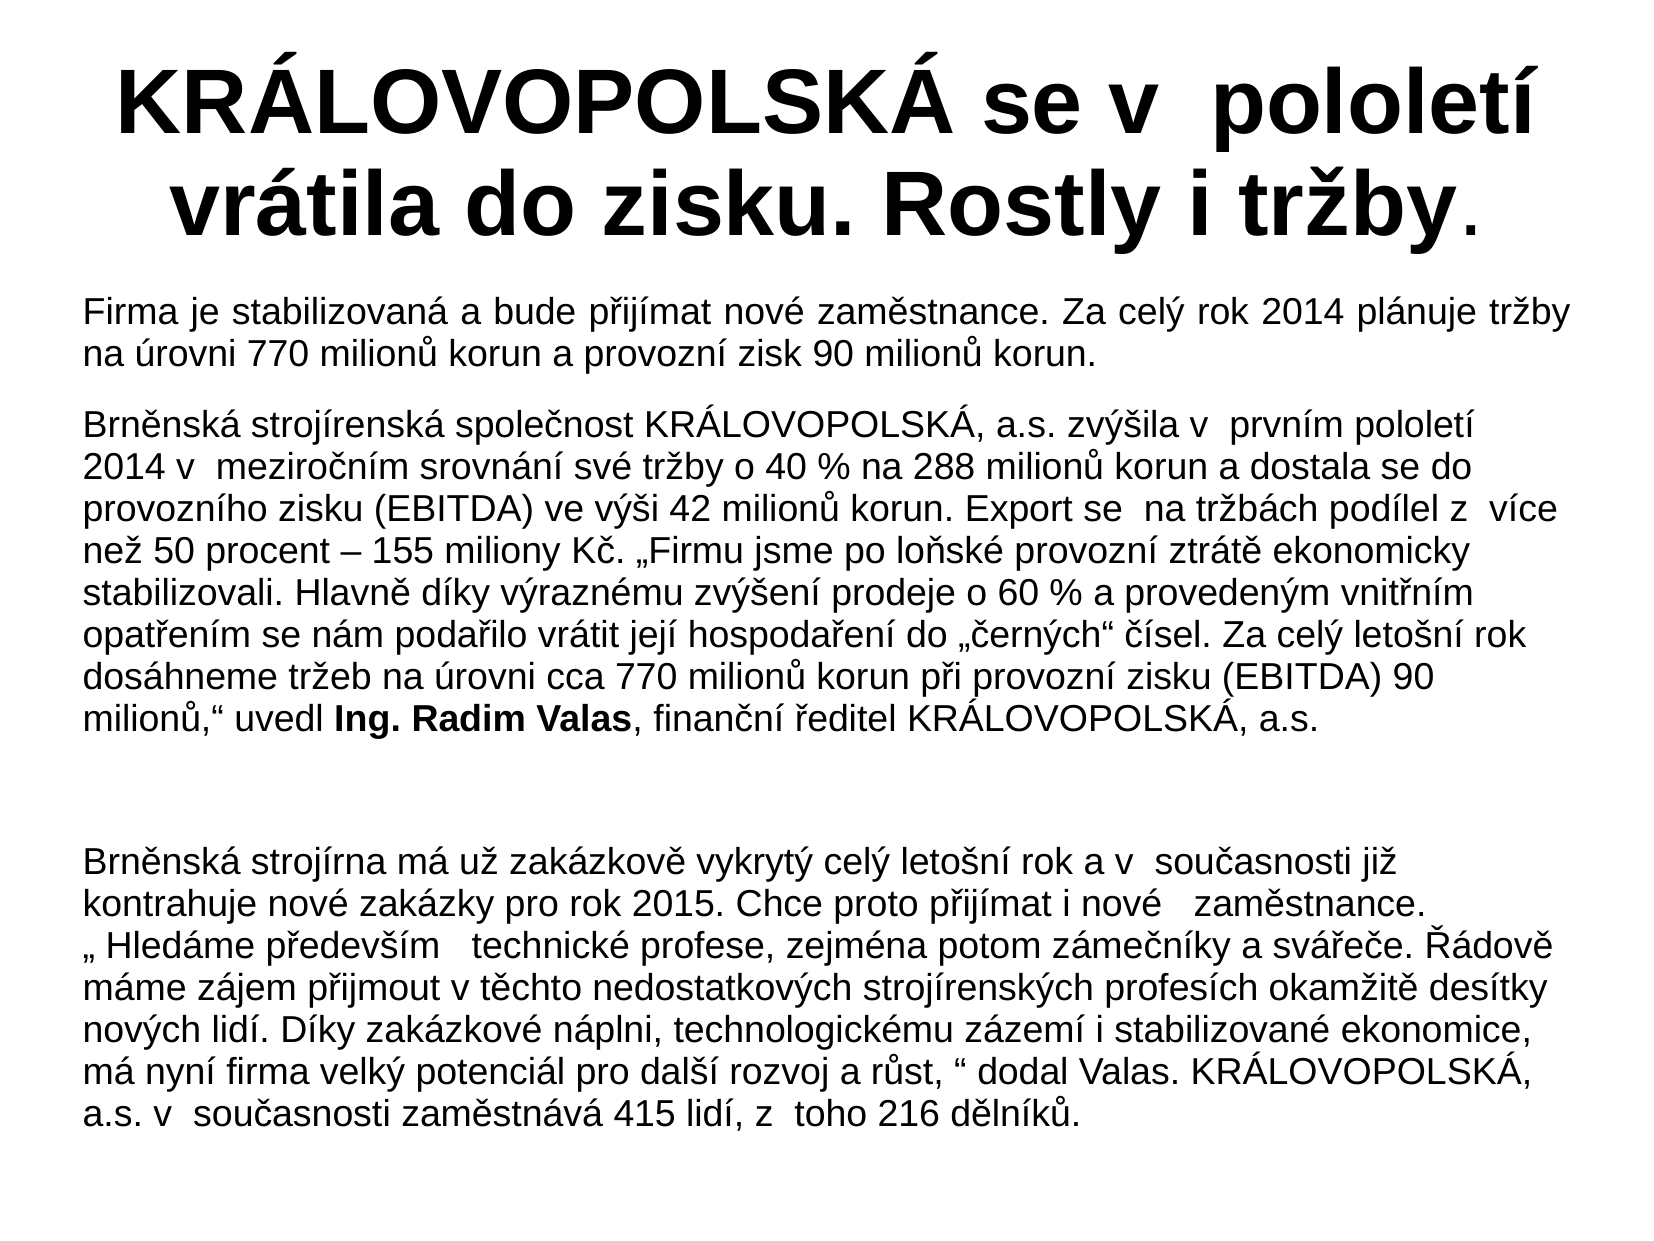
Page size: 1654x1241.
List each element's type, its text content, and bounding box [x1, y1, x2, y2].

list Firma je stabilizovaná a bude přijímat nové zaměstnance. Za celý rok 2014 plánuje tržby na úrovni 770 milionů korun a provozní zisk 90 milionů korun. Brněnská strojírenská společnost KRÁLOVOPOLSKÁ, a.s. zvýšila v prvním pololetí 2014 v meziročním srovnání své tržby o 40 % na 288 milionů korun a dostala se do provozního zisku (EBITDA) ve výši 42 milionů korun. Export se na tržbách podílel z více než 50 procent – 155 miliony Kč. „Firmu jsme po loňské provozní ztrátě ekonomicky stabilizovali. Hlavně díky výraznému zvýšení prodeje o 60 % a provedeným vnitřním opatřením se nám podařilo vrátit její hospodaření do „černých“ čísel. Za celý letošní rok dosáhneme tržeb na úrovni cca 770 milionů korun při provozní zisku (EBITDA) 90 milionů,“ uvedl Ing. Radim Valas, finanční ředitel KRÁLOVOPOLSKÁ, a.s. Brněnská strojírna má už zakázkově vykrytý celý letošní rok a v současnosti již kontrahuje nové zakázky pro rok 2015. Chce proto přijímat i nové zaměstnance. „ Hledáme především technické profese, zejména potom zámečníky a svářeče. Řádově máme zájem přijmout v těchto nedostatkových strojírenských profesích okamžitě desítky nových lidí. Díky zakázkové náplni, technologickému zázemí i stabilizované ekonomice, má nyní firma velký potenciál pro další rozvoj a růst, “ dodal Valas. KRÁLOVOPOLSKÁ, a.s. v současnosti zaměstnává 415 lidí, z toho 216 dělníků. [82, 290, 1571, 1137]
title KRÁLOVOPOLSKÁ se v pololetí vrátila do zisku. Rostly i tržby. [82, 49, 1571, 257]
